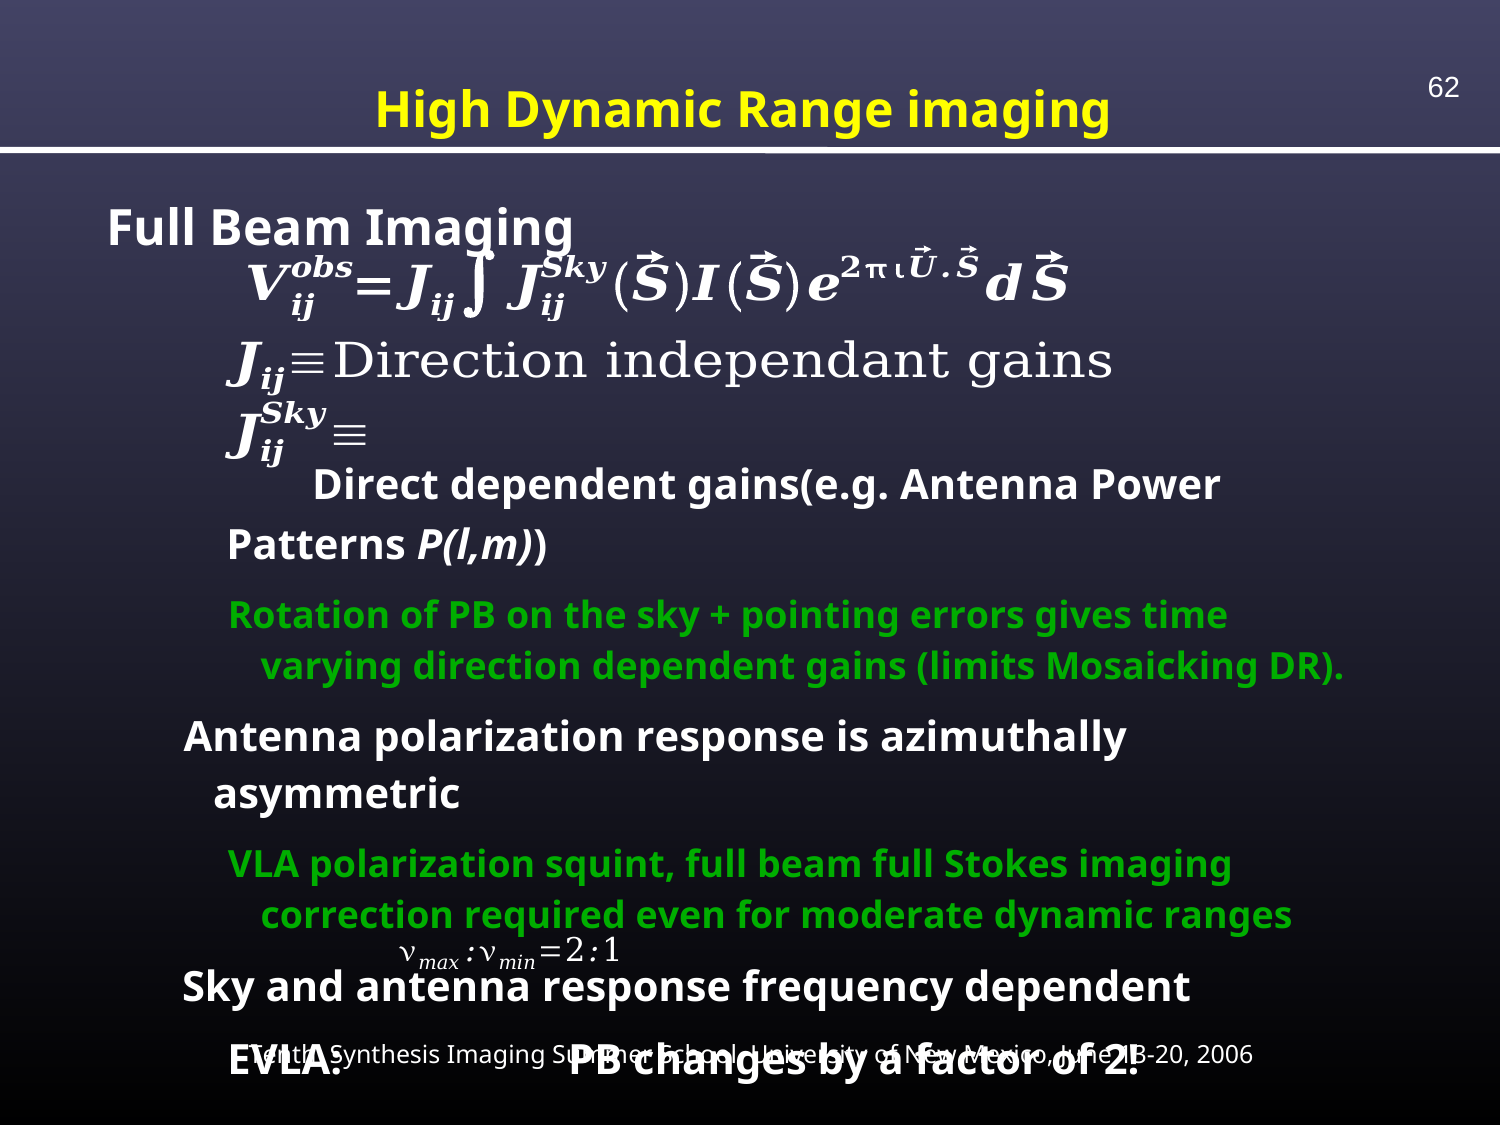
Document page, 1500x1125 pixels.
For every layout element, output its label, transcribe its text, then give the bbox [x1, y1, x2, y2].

chart [214, 331, 1113, 396]
chart [214, 397, 387, 468]
chart [390, 929, 630, 974]
chart [229, 245, 1082, 321]
title High Dynamic Range imaging [112, 62, 1375, 151]
subtitle Full Beam Imaging Direct dependent gains(e.g. Antenna Power Patterns P(l,m)) Rotation of PB on the sky + pointing errors gives time varying direction dependent gains (limits Mosaicking DR). Antenna polarization response is azimuthally asymmetric VLA polarization squint, full beam full Stokes imaging correction required even for moderate dynamic ranges Sky and antenna response frequency dependent EVLA: PB changes by a factor of 2! [106, 191, 1382, 1003]
